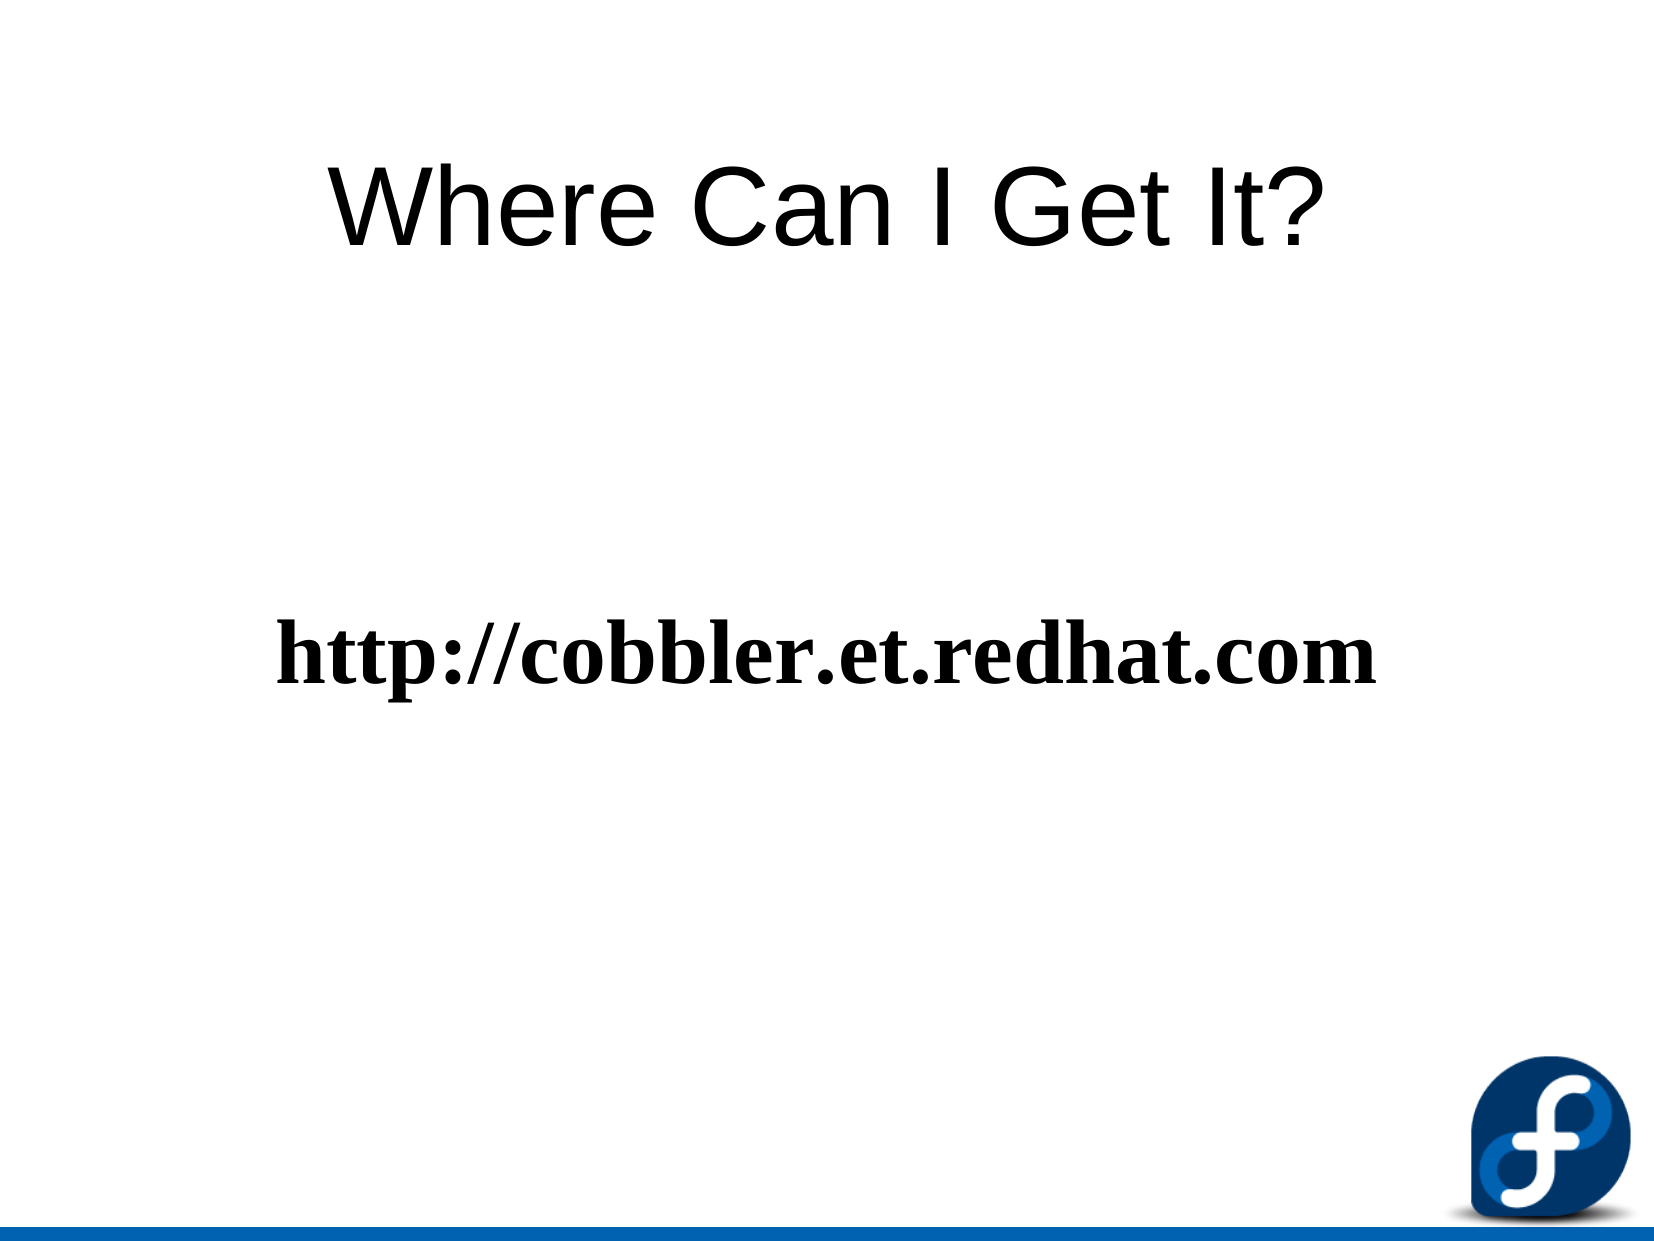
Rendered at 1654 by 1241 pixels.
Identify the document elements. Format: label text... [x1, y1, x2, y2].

subtitle http://cobbler.et.redhat.com [121, 344, 1534, 1127]
picture [1438, 1055, 1645, 1229]
title Where Can I Get It? [121, 102, 1534, 310]
